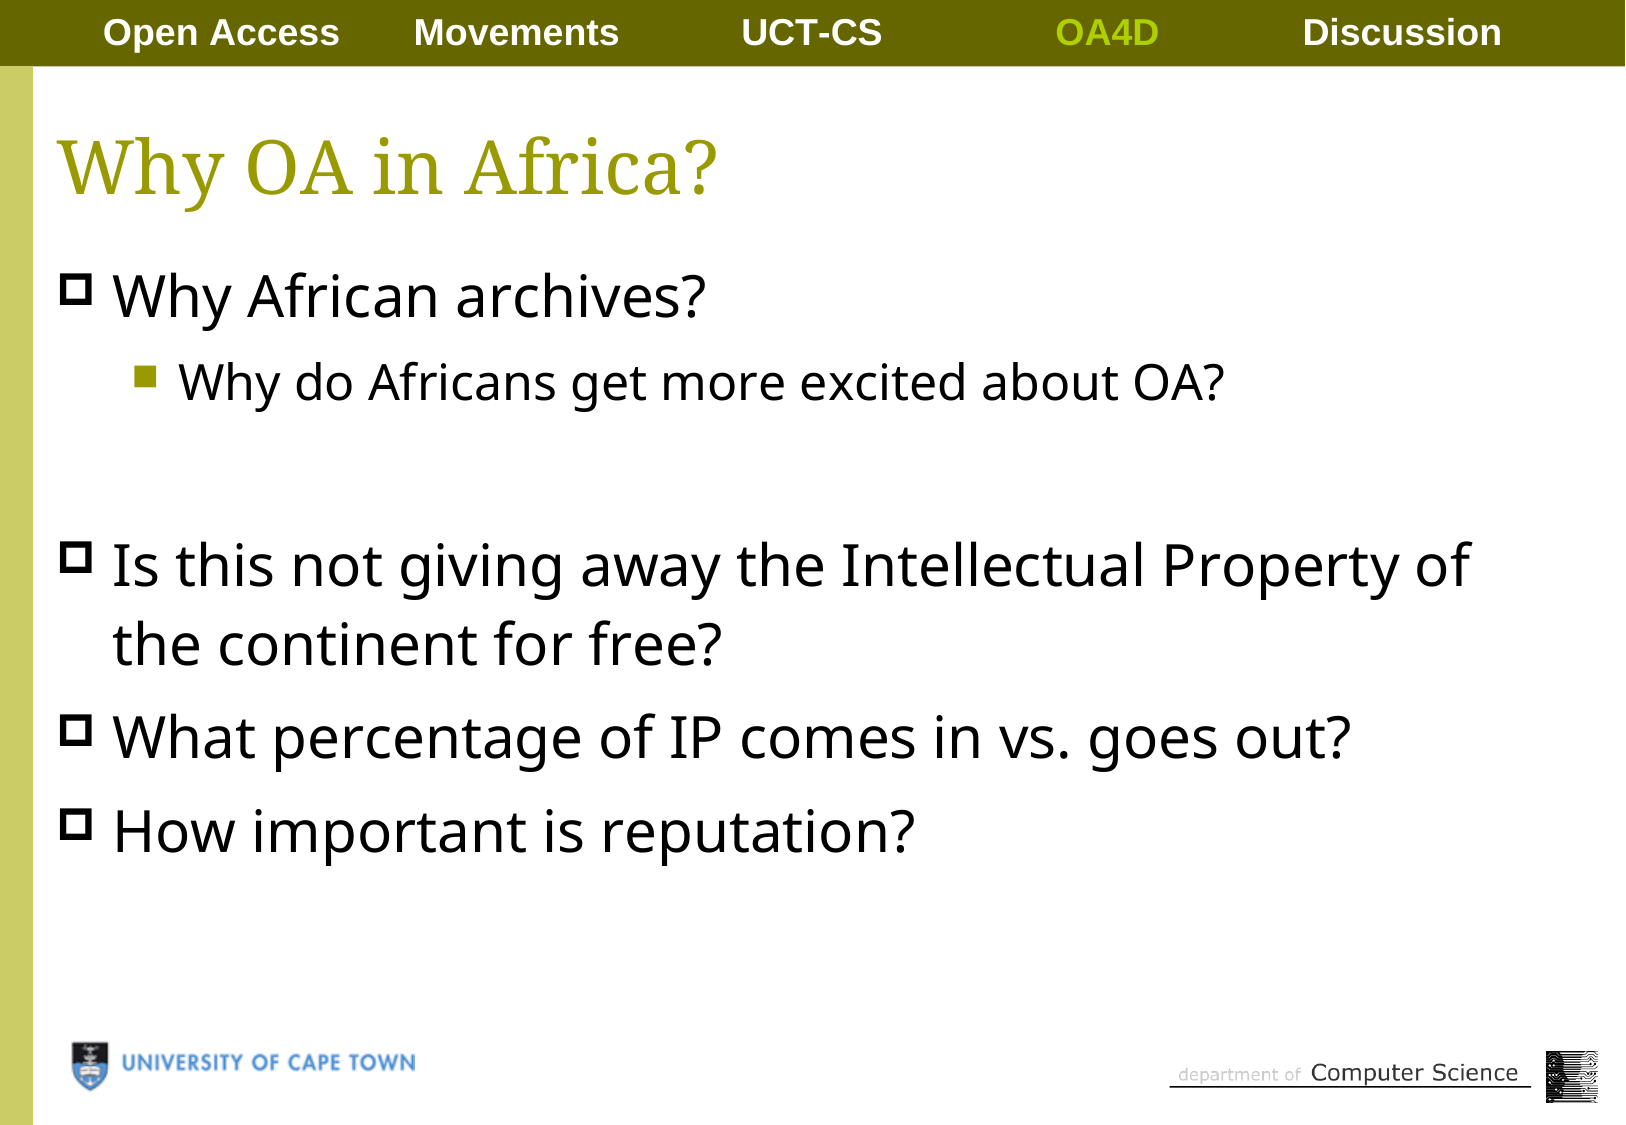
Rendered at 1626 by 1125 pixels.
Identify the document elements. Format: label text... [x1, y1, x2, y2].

picture [1546, 1051, 1598, 1103]
title Why OA in Africa? [56, 109, 1543, 222]
picture [61, 1024, 415, 1103]
text_box Open Access Movements UCT-CS OA4D Discussion [29, 0, 1595, 61]
picture [1169, 1043, 1532, 1091]
list Why African archives? Why do Africans get more excited about OA? Is this not giving away the Intellectual Property of the continent for free? What percentage of IP comes in vs. goes out? How important is reputation? [56, 255, 1544, 991]
